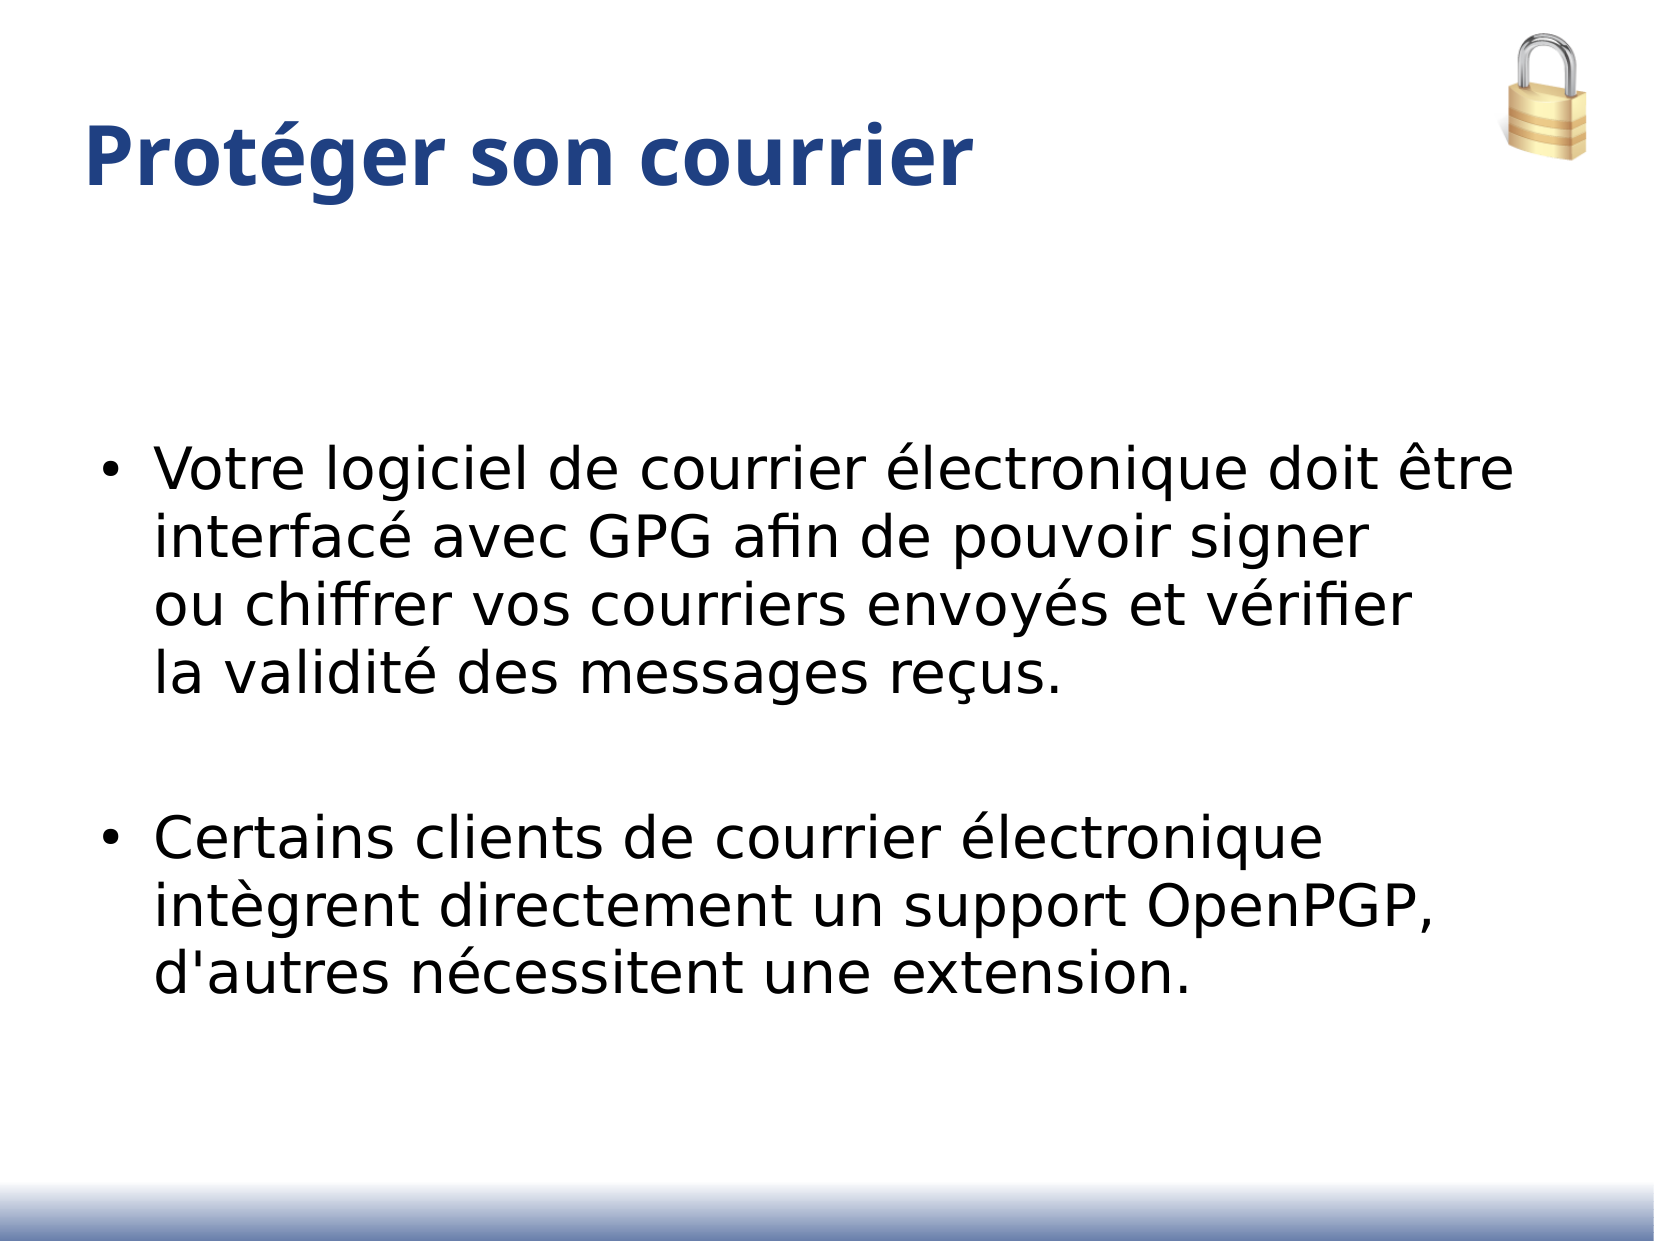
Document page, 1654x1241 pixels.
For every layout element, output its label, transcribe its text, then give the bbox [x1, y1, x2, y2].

list Votre logiciel de courrier électronique doit être interfacé avec GPG afin de pouvoir signer ou chiffrer vos courriers envoyés et vérifier la validité des messages reçus. [82, 383, 1571, 760]
picture [1476, 29, 1613, 166]
list Certains clients de courrier électronique intègrent directement un support OpenPGP, d'autres nécessitent une extension. [82, 760, 1571, 1052]
title Protéger son courrier [82, 49, 1571, 257]
